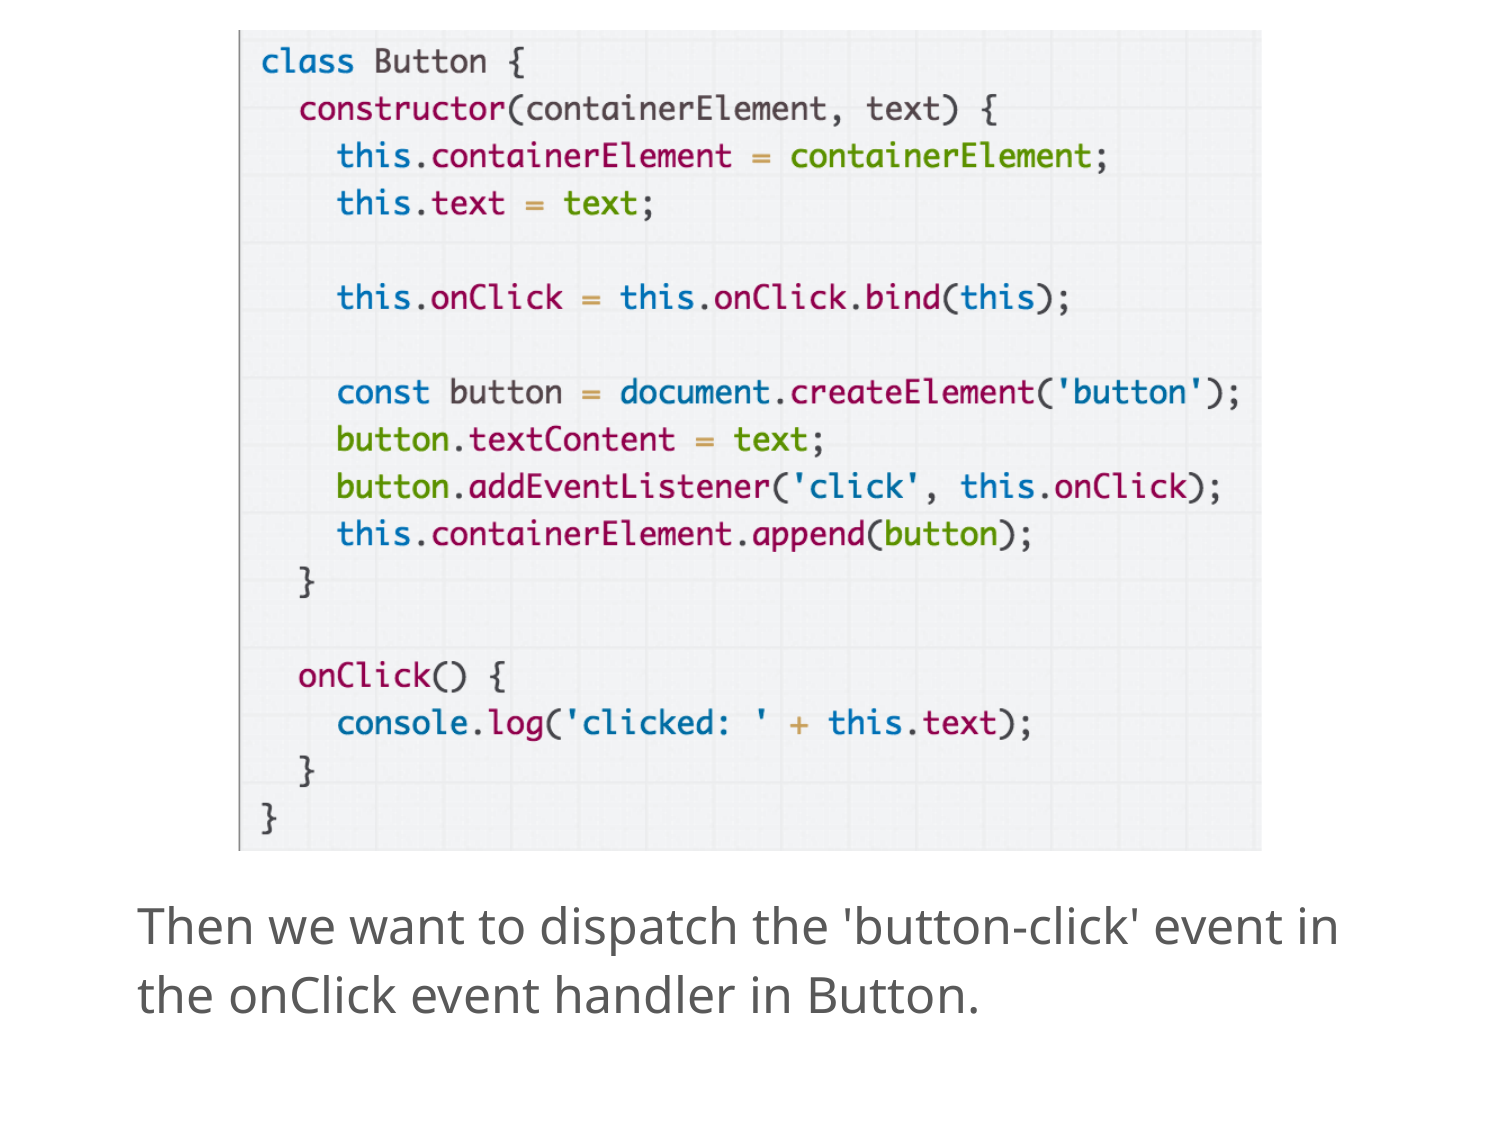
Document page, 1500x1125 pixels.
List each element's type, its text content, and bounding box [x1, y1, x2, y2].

picture [238, 30, 1262, 851]
list Then we want to dispatch the 'button-click' event in the onClick event handler in Button. [122, 870, 1378, 1064]
